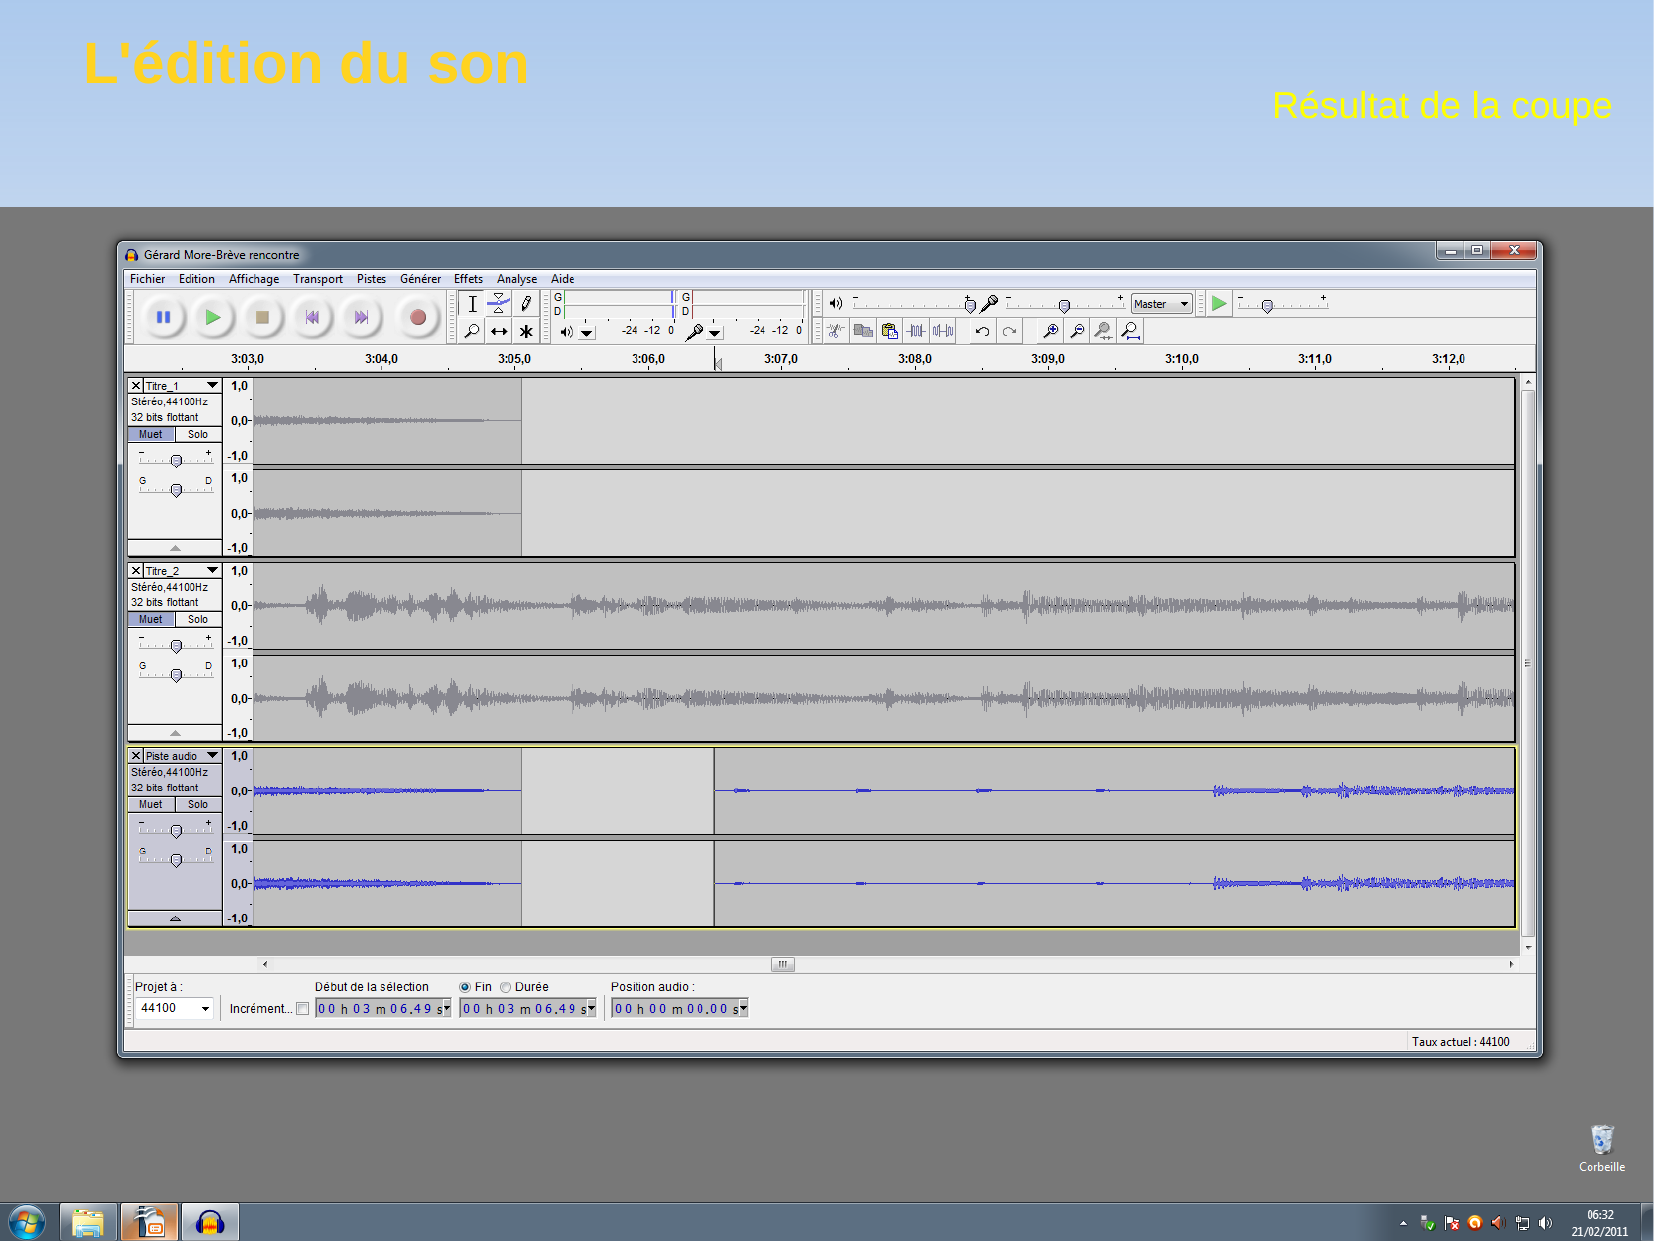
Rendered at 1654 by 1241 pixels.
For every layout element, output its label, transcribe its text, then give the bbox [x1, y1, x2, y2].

picture [0, 0, 1654, 206]
text_box Résultat de la coupe [1210, 29, 1654, 129]
text_box L'édition du son [5, 17, 609, 107]
picture [0, 207, 1654, 1241]
